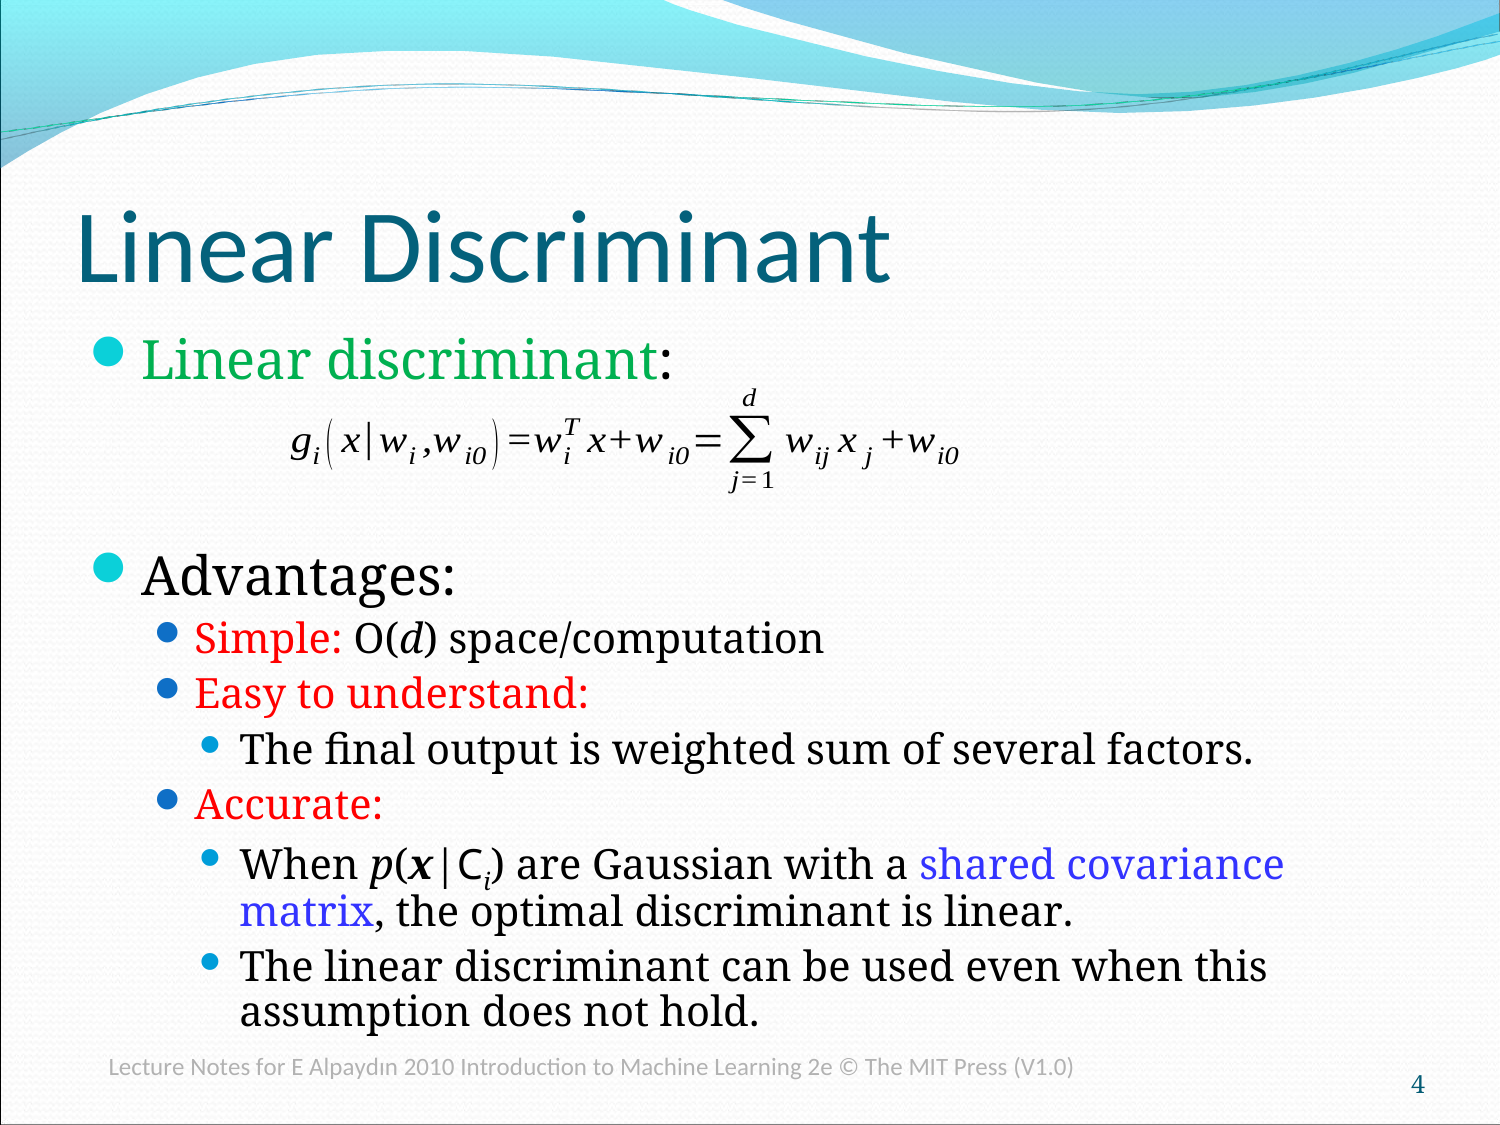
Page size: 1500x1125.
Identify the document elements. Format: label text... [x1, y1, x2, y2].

chart [277, 385, 975, 494]
picture [0, 0, 1500, 1125]
text_box <number> [1299, 1042, 1426, 1103]
text_box Lecture Notes for E Alpaydın 2010 Introduction to Machine Learning 2e © The MIT Press (V1.0) [93, 1042, 1254, 1103]
text_box Linear Discriminant [75, 115, 1426, 304]
text_box Linear discriminant: Advantages: Simple: O(d) space/computation Easy to understand: The final output is weighted sum of several factors. Accurate: When p(x|Ci) are Gaussian with a shared covariance matrix, the optimal discriminant is linear. The linear discriminant can be used even when this assumption does not hold. [75, 324, 1426, 1059]
